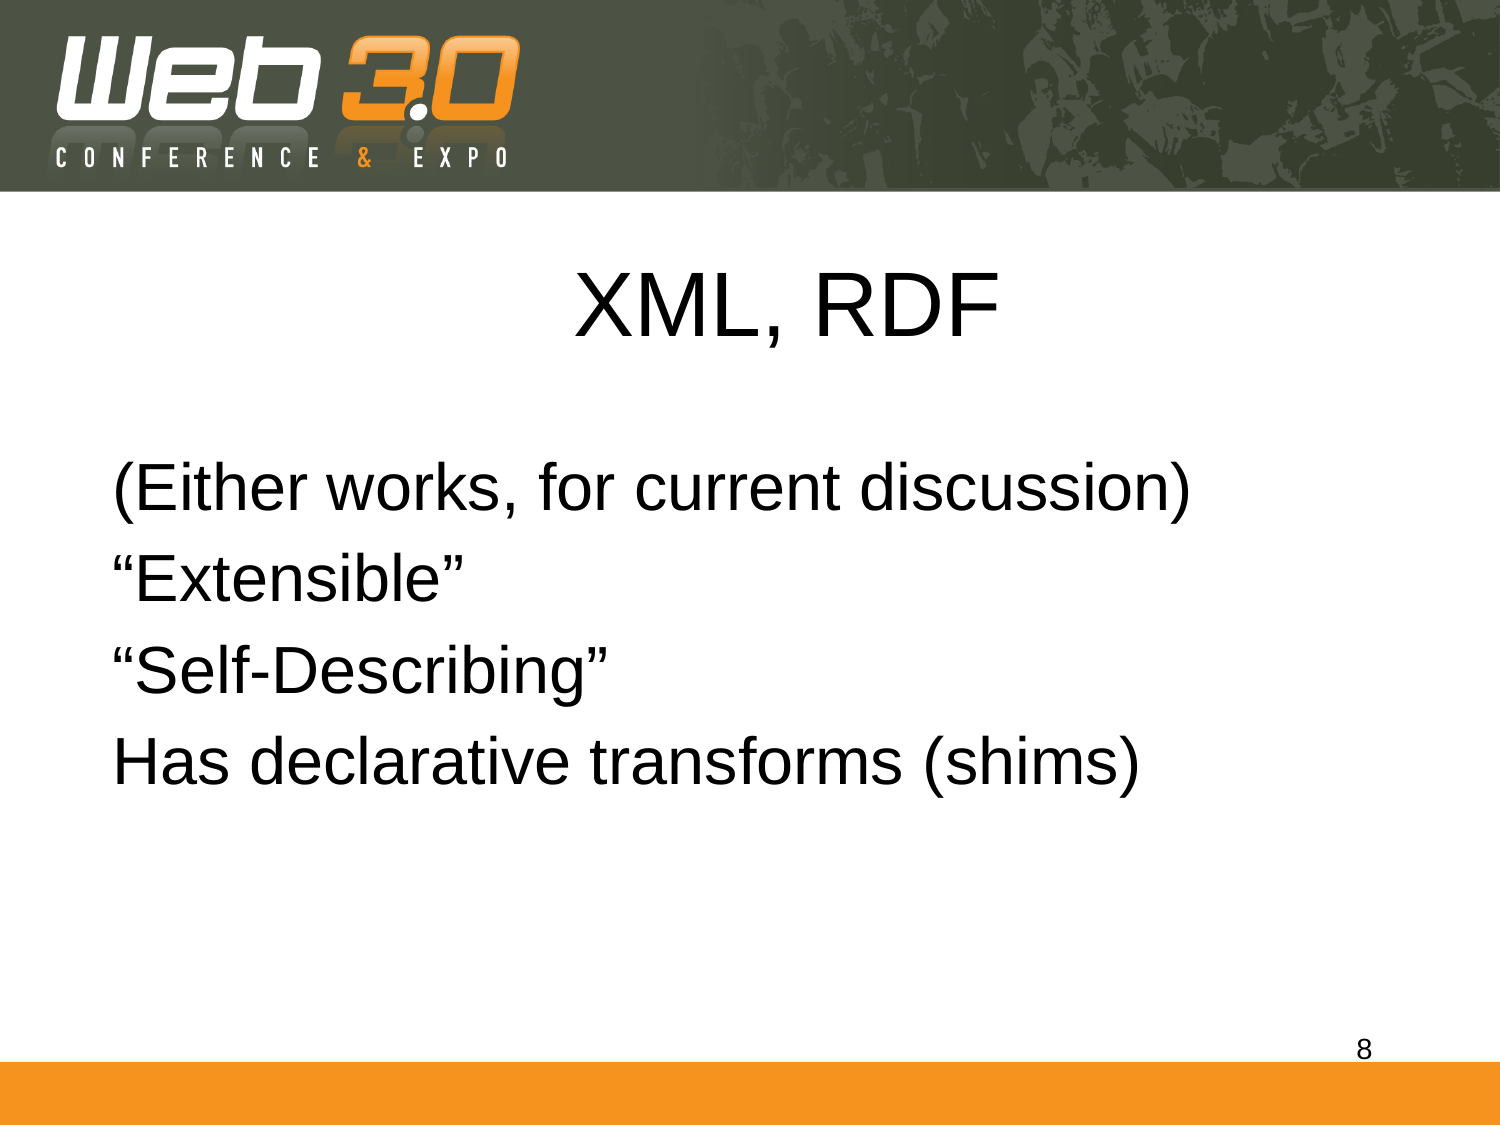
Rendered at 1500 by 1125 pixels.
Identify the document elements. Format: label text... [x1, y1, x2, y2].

title XML, RDF [150, 194, 1426, 416]
list (Either works, for current discussion) “Extensible” “Self-Describing” Has declarative transforms (shims) [112, 450, 1388, 1111]
picture [0, 0, 1500, 1125]
